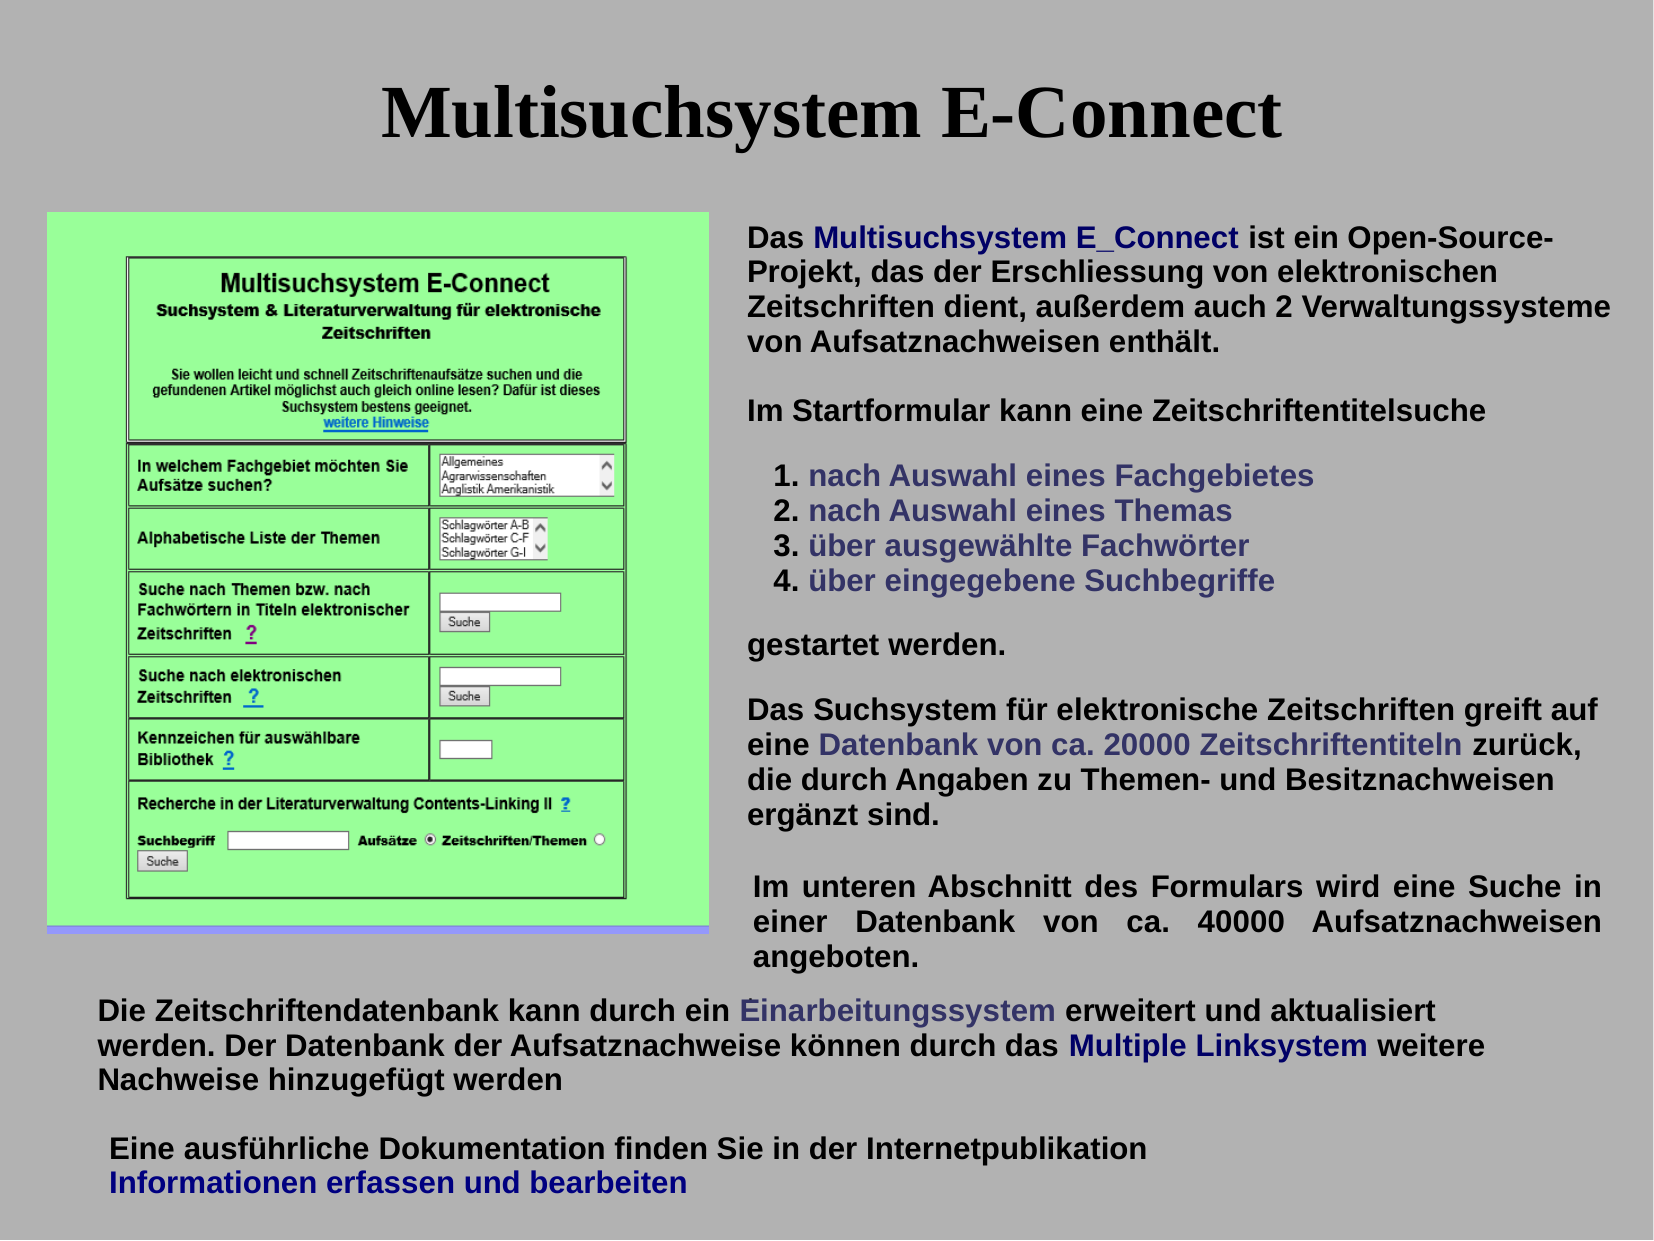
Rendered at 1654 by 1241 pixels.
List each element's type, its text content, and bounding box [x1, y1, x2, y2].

text_box Die Zeitschriftendatenbank kann durch ein Einarbeitungssystem erweitert und aktualisiert werden. Der Datenbank der Aufsatznachweise können durch das Multiple Linksystem weitere Nachweise hinzugefügt werden [82, 985, 1560, 1181]
text_box Das Multisuchsystem E_Connect ist ein Open-Source-Projekt, das der Erschliessung von elektronischen Zeitschriften dient, außerdem auch 2 Verwaltungssysteme von Aufsatznachweisen enthält. Im Startformular kann eine Zeitschriftentitelsuche 1. nach Auswahl eines Fachgebietes 2. nach Auswahl eines Themas 3. über ausgewählte Fachwörter 4. über eingegebene Suchbegriffe gestartet werden. Das Suchsystem für elektronische Zeitschriften greift auf eine Datenbank von ca. 20000 Zeitschriftentiteln zurück, die durch Angaben zu Themen- und Besitznachweisen ergänzt sind. . [732, 212, 1642, 1181]
picture [47, 212, 709, 934]
text_box Im unteren Abschnitt des Formulars wird eine Suche in einer Datenbank von ca. 40000 Aufsatznachweisen angeboten. [738, 862, 1619, 1050]
text_box Eine ausführliche Dokumentation finden Sie in der Internetpublikation Informationen erfassen und bearbeiten [94, 1181, 1323, 1212]
text_box Multisuchsystem E-Connect [366, 70, 1299, 154]
